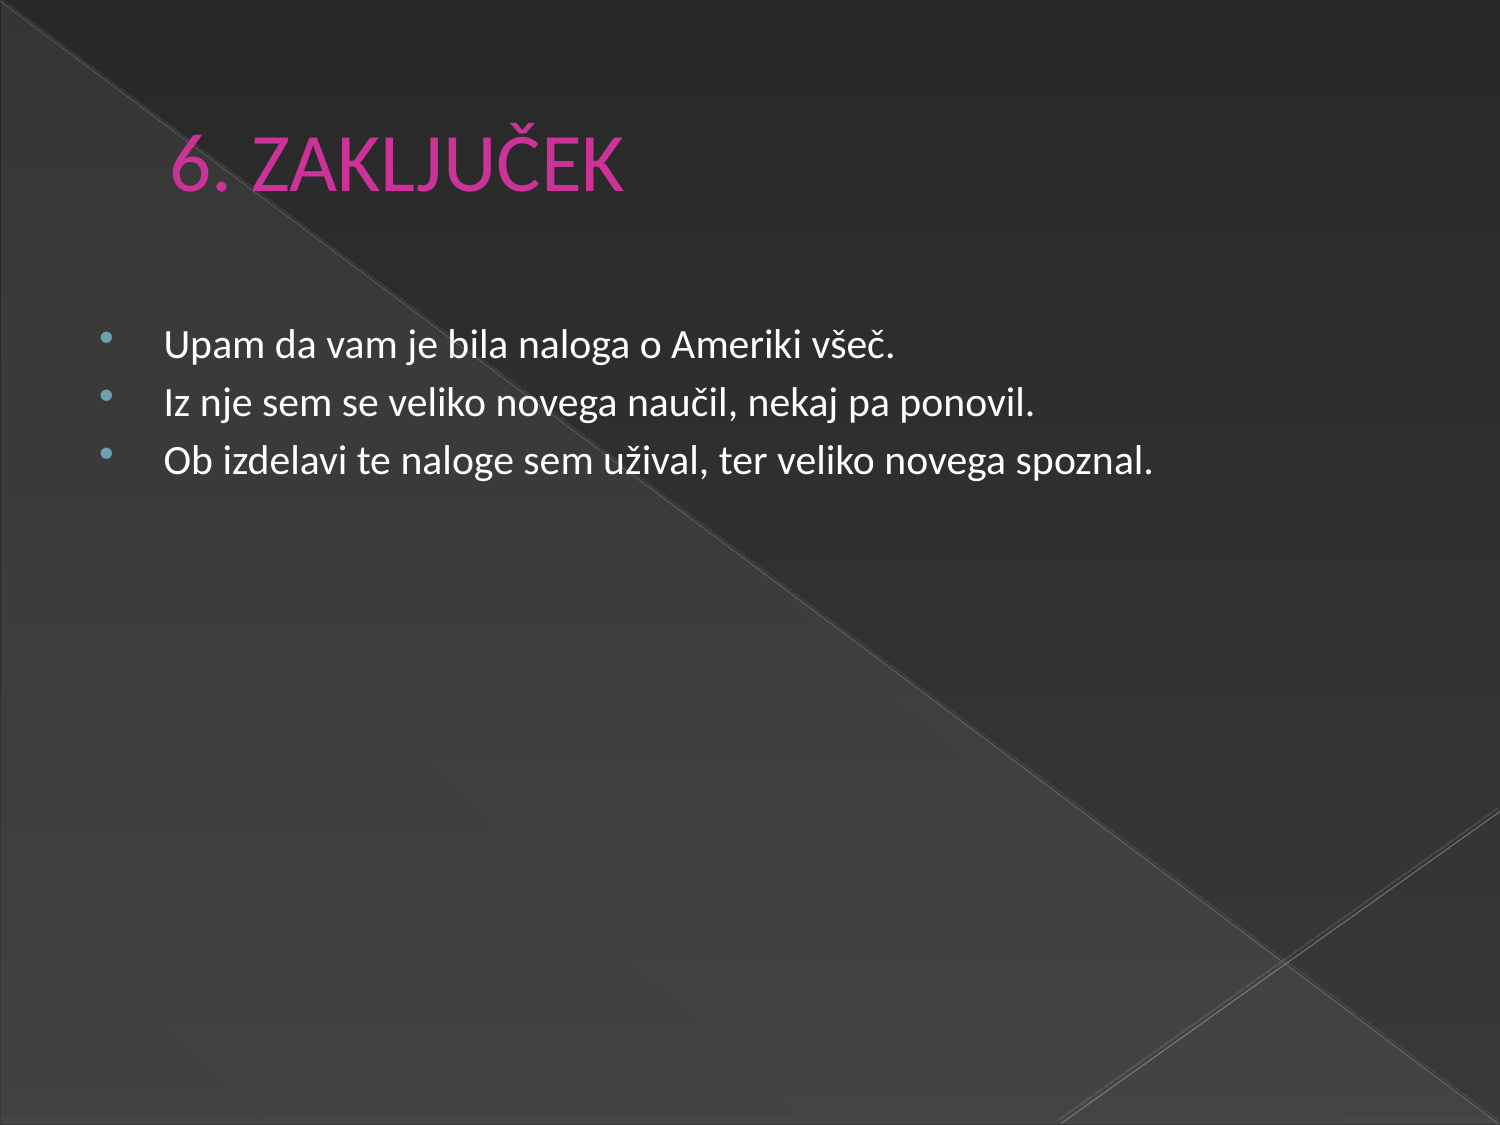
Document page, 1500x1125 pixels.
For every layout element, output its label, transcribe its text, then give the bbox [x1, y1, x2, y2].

list Upam da vam je bila naloga o Ameriki všeč. Iz nje sem se veliko novega naučil, nekaj pa ponovil. Ob izdelavi te naloge sem užival, ter veliko novega spoznal. [75, 308, 1425, 1059]
title 6. ZAKLJUČEK [75, 43, 1425, 274]
